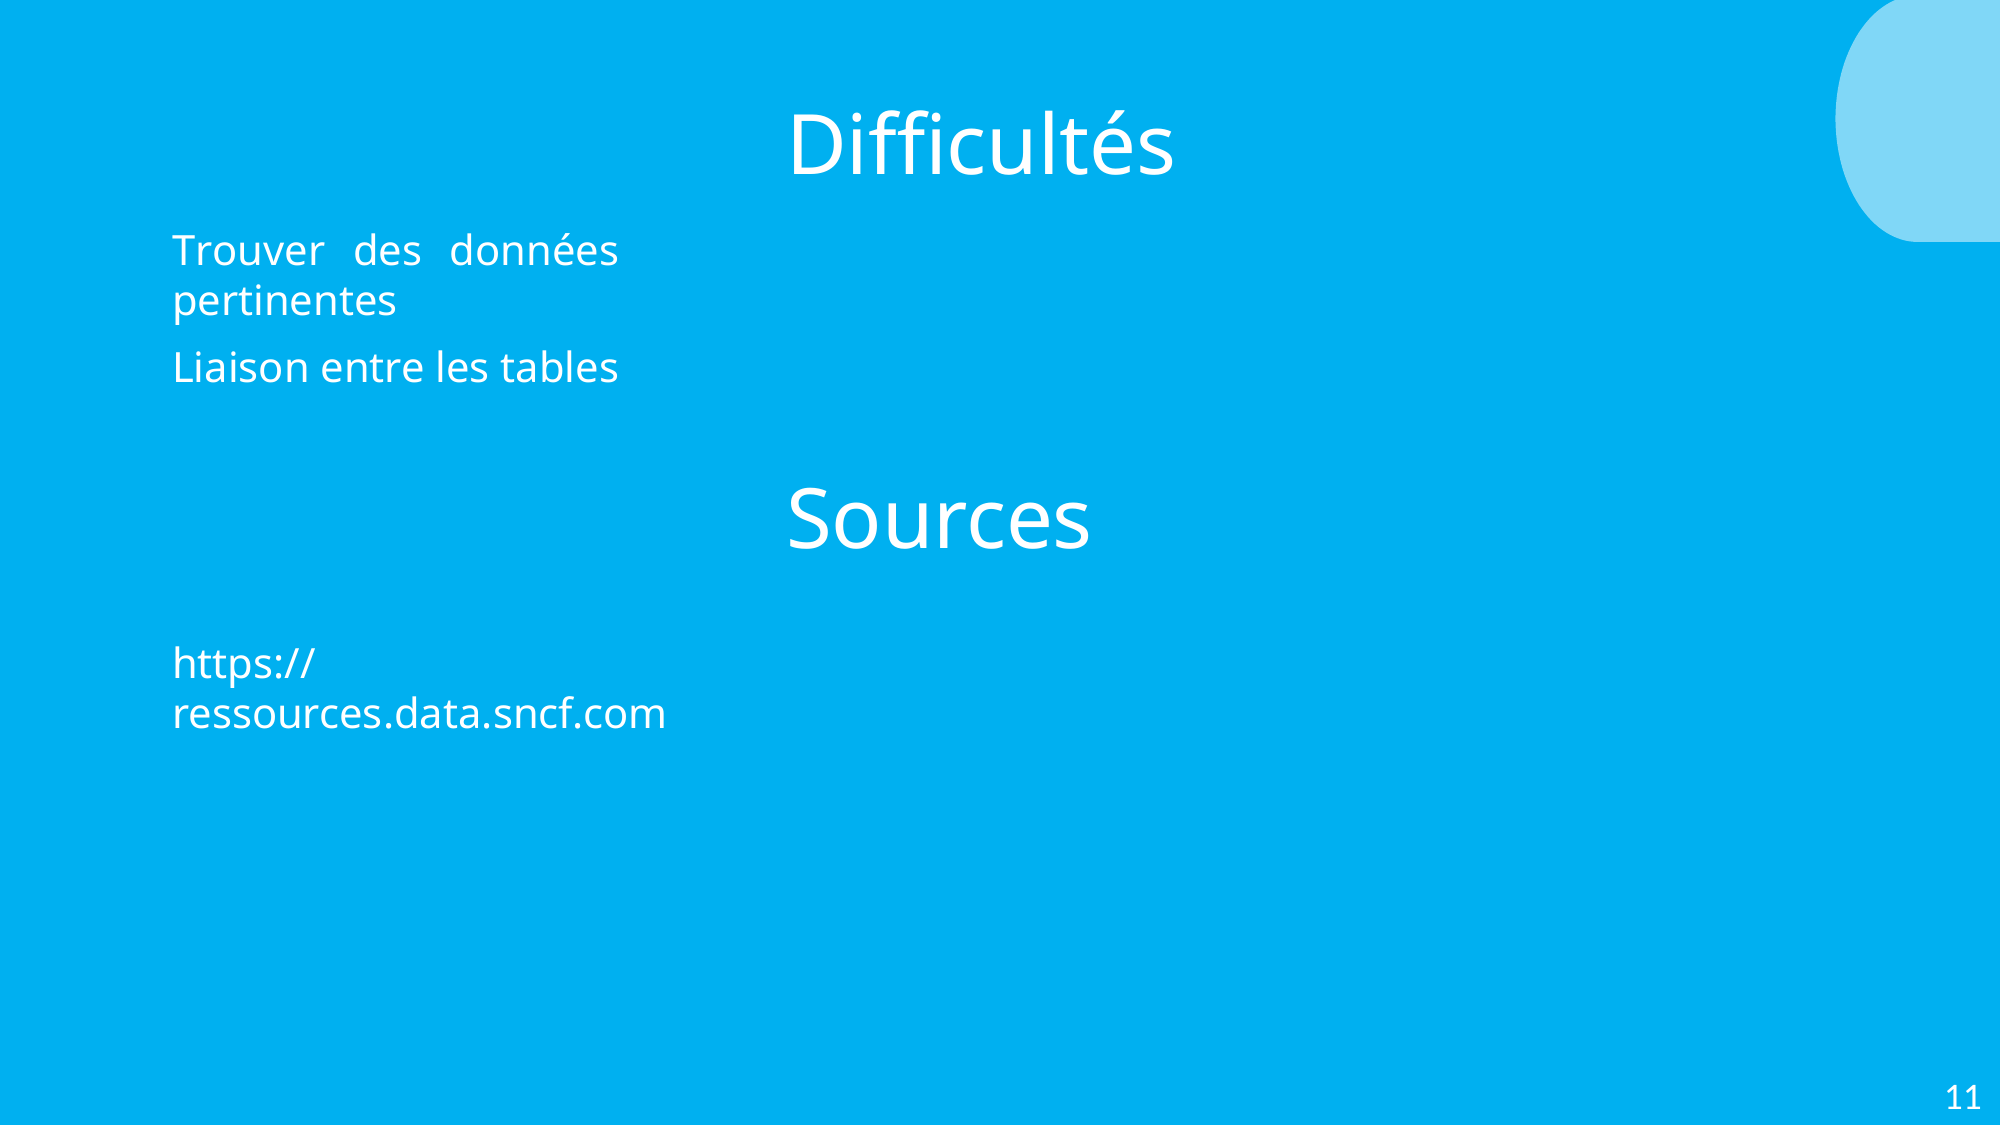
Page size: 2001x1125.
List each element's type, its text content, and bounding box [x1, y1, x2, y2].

text_box https://ressources.data.sncf.com [157, 629, 814, 696]
text_box Sources [771, 457, 1229, 574]
text_box Difficultés [771, 83, 1837, 200]
text_box 11 [1929, 1064, 2000, 1125]
text_box [0, 0, 2000, 1125]
text_box Trouver des données pertinentes Liaison entre les tables [157, 216, 772, 350]
